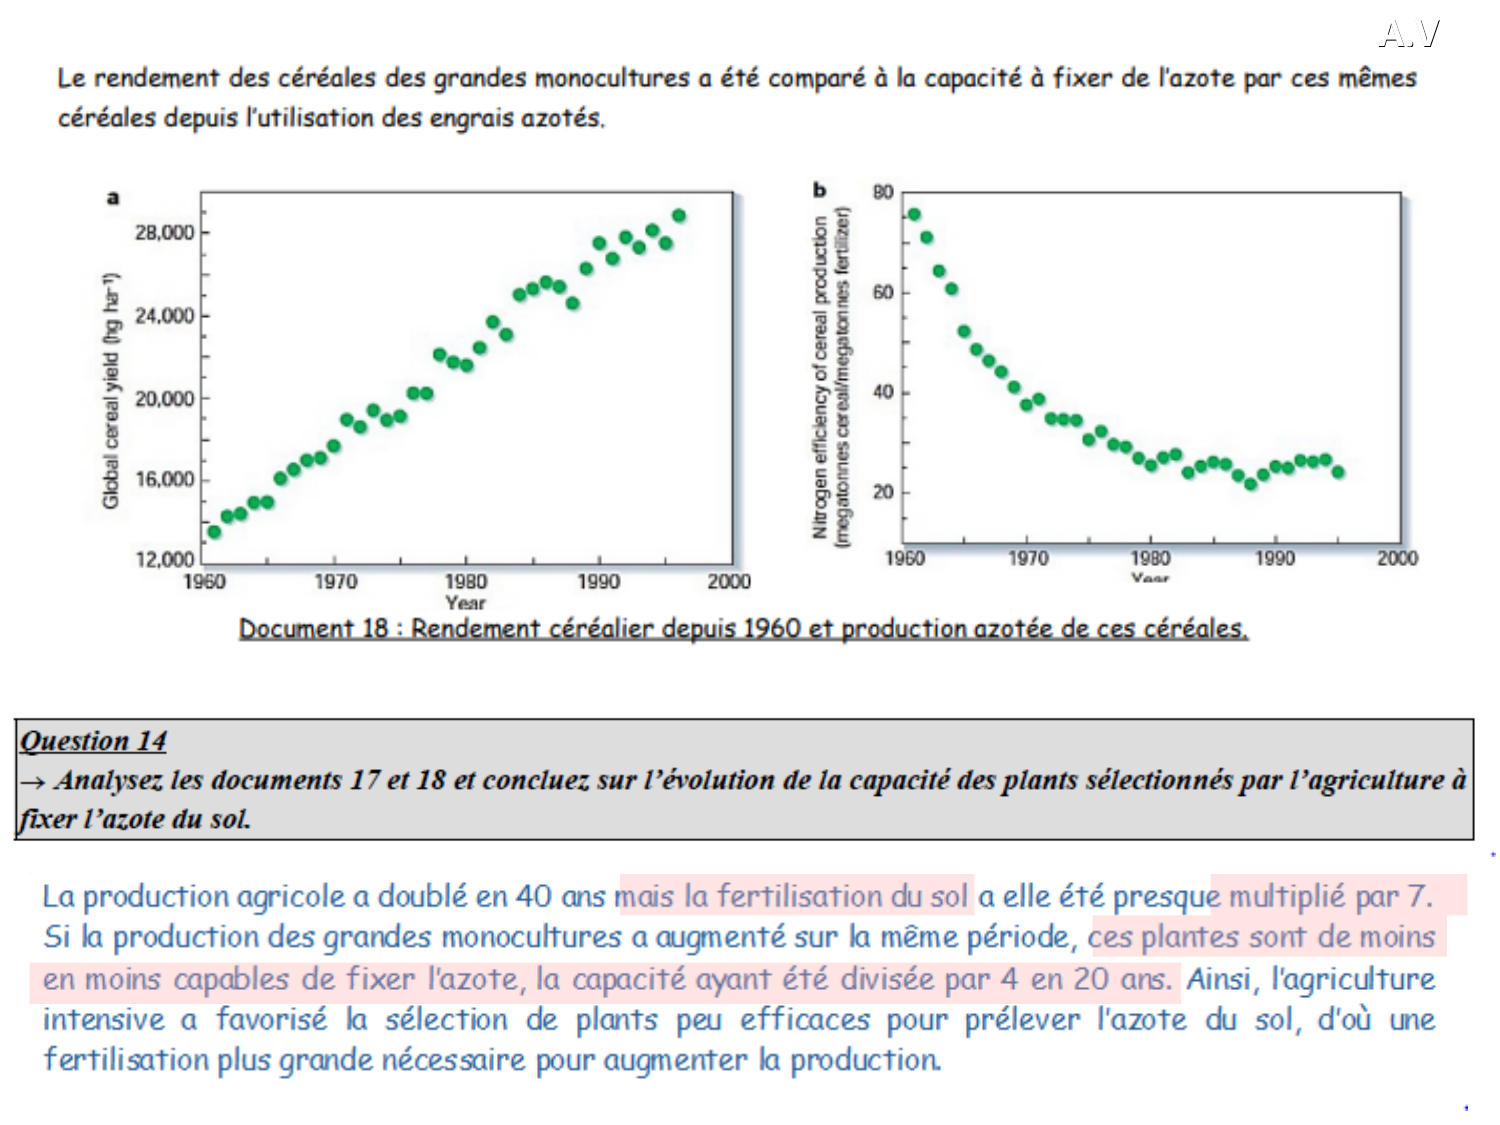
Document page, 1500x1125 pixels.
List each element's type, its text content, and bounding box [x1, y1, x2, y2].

picture [0, 708, 1496, 857]
text_box [620, 874, 975, 916]
text_box [1092, 874, 1468, 957]
text_box A.V [1363, 1, 1488, 63]
text_box [29, 962, 1182, 1004]
text_box A.V [1384, 41, 1398, 47]
picture [29, 873, 1468, 1111]
picture [24, 47, 1453, 674]
